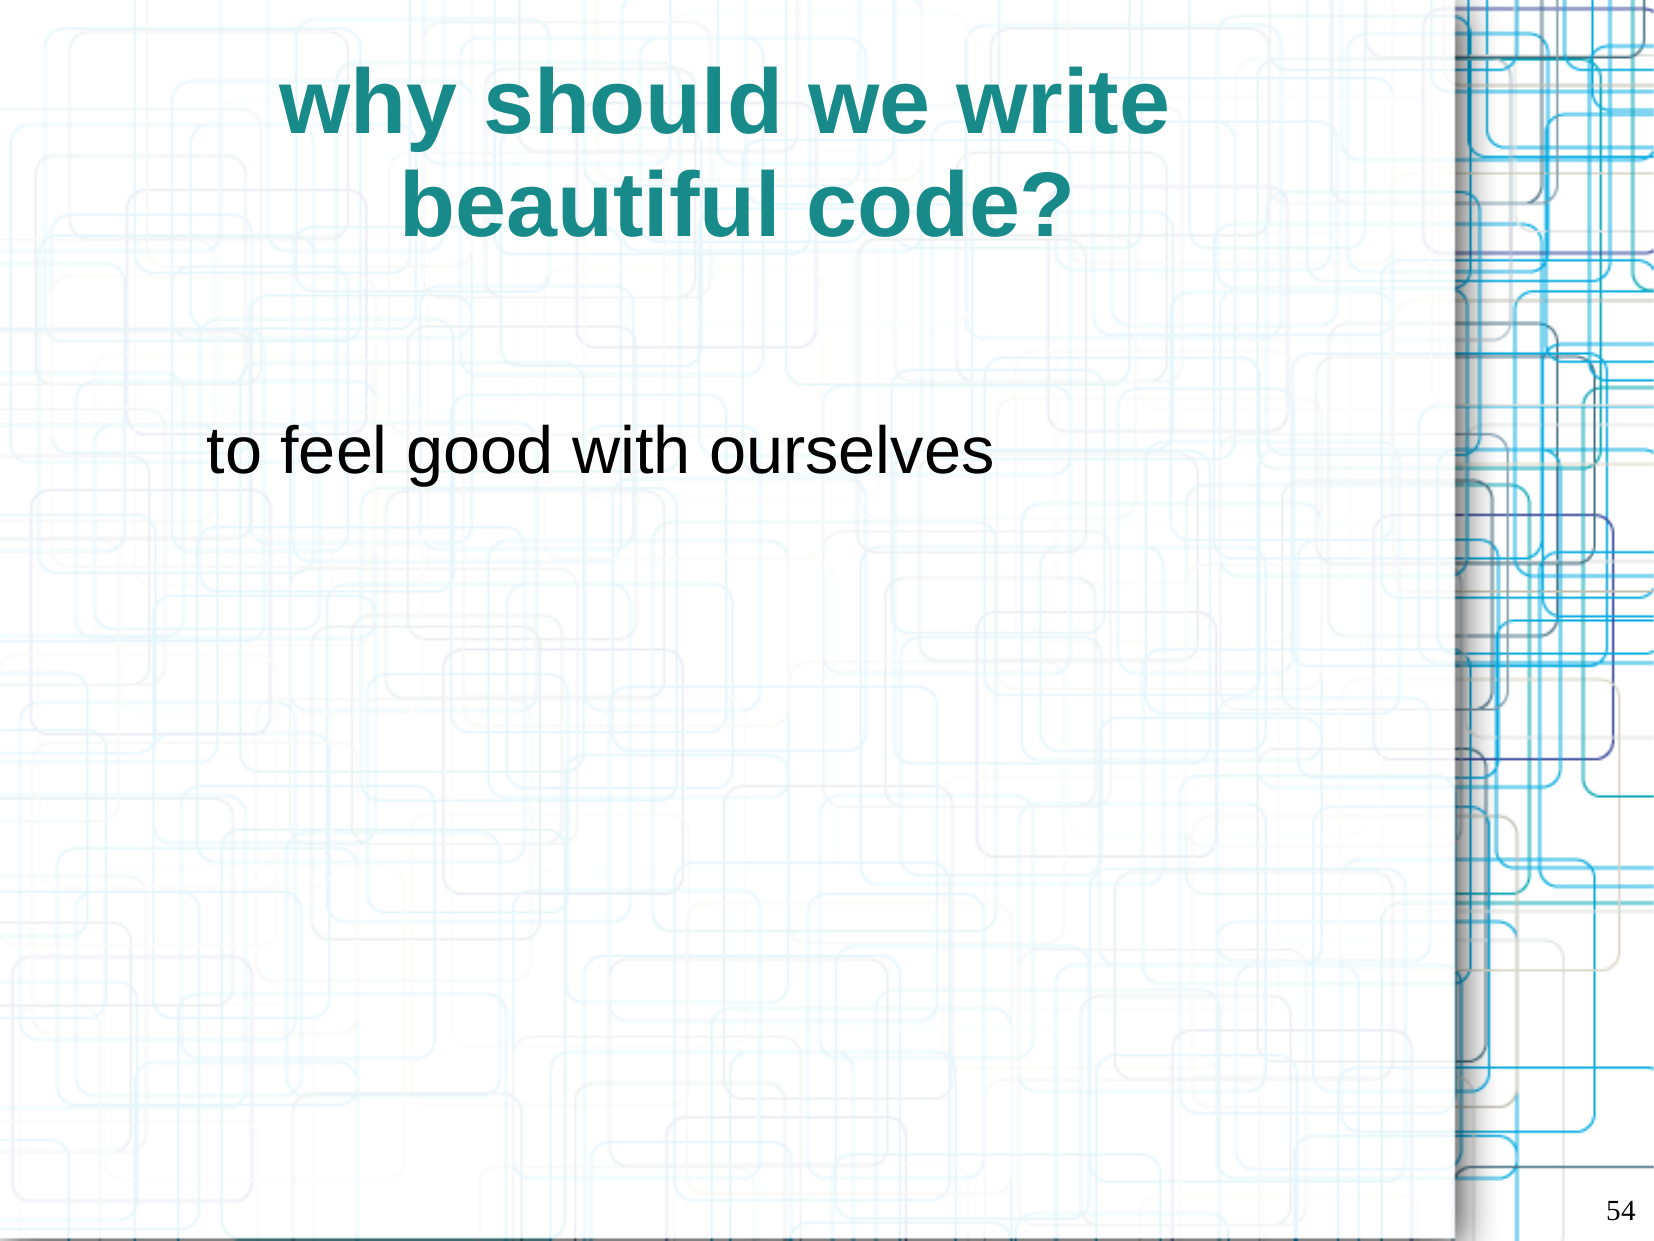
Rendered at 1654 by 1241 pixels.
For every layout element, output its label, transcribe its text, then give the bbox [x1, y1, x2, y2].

picture [0, 0, 1654, 1241]
list to feel good with ourselves [206, 413, 1542, 906]
title why should we write beautiful code? [59, 50, 1418, 256]
